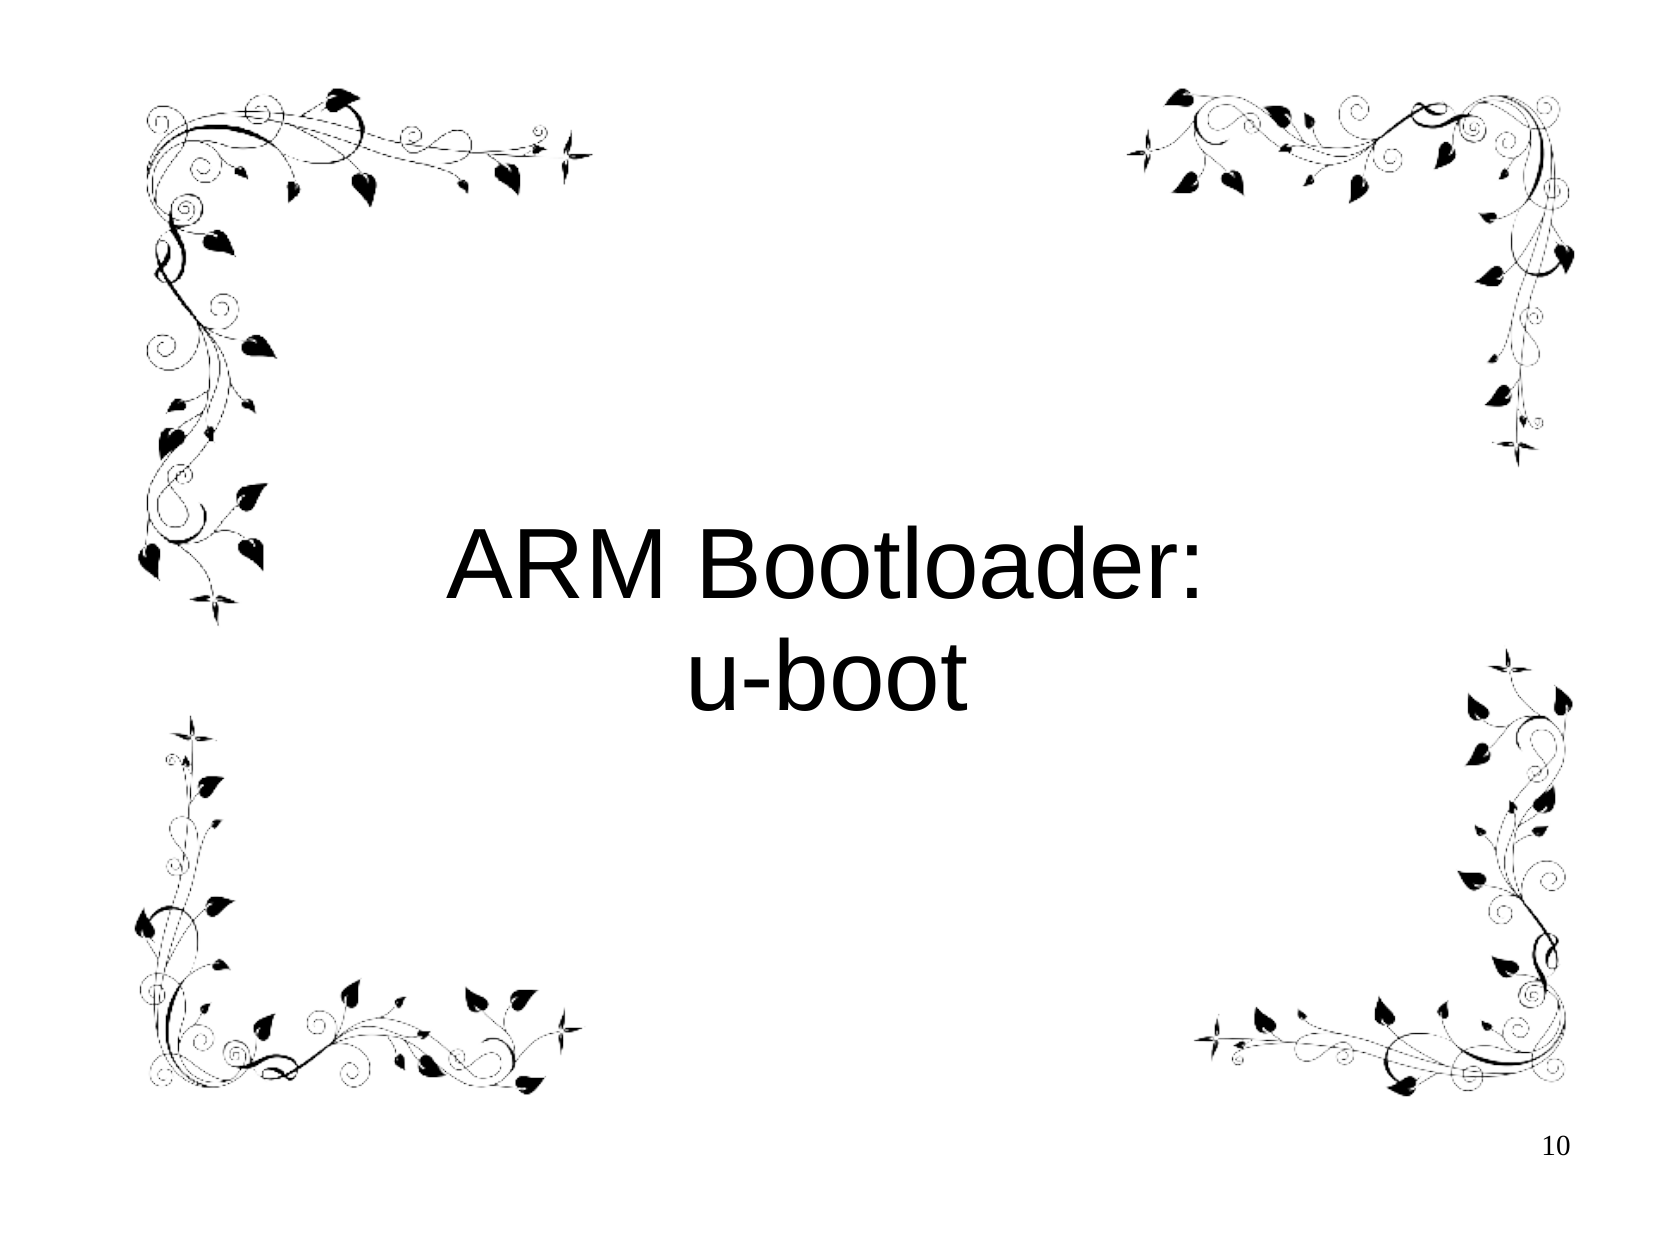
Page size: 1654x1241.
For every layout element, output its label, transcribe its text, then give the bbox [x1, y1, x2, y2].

text_box ARM Bootloader: u-boot [431, 500, 1222, 721]
picture [128, 80, 1580, 1102]
